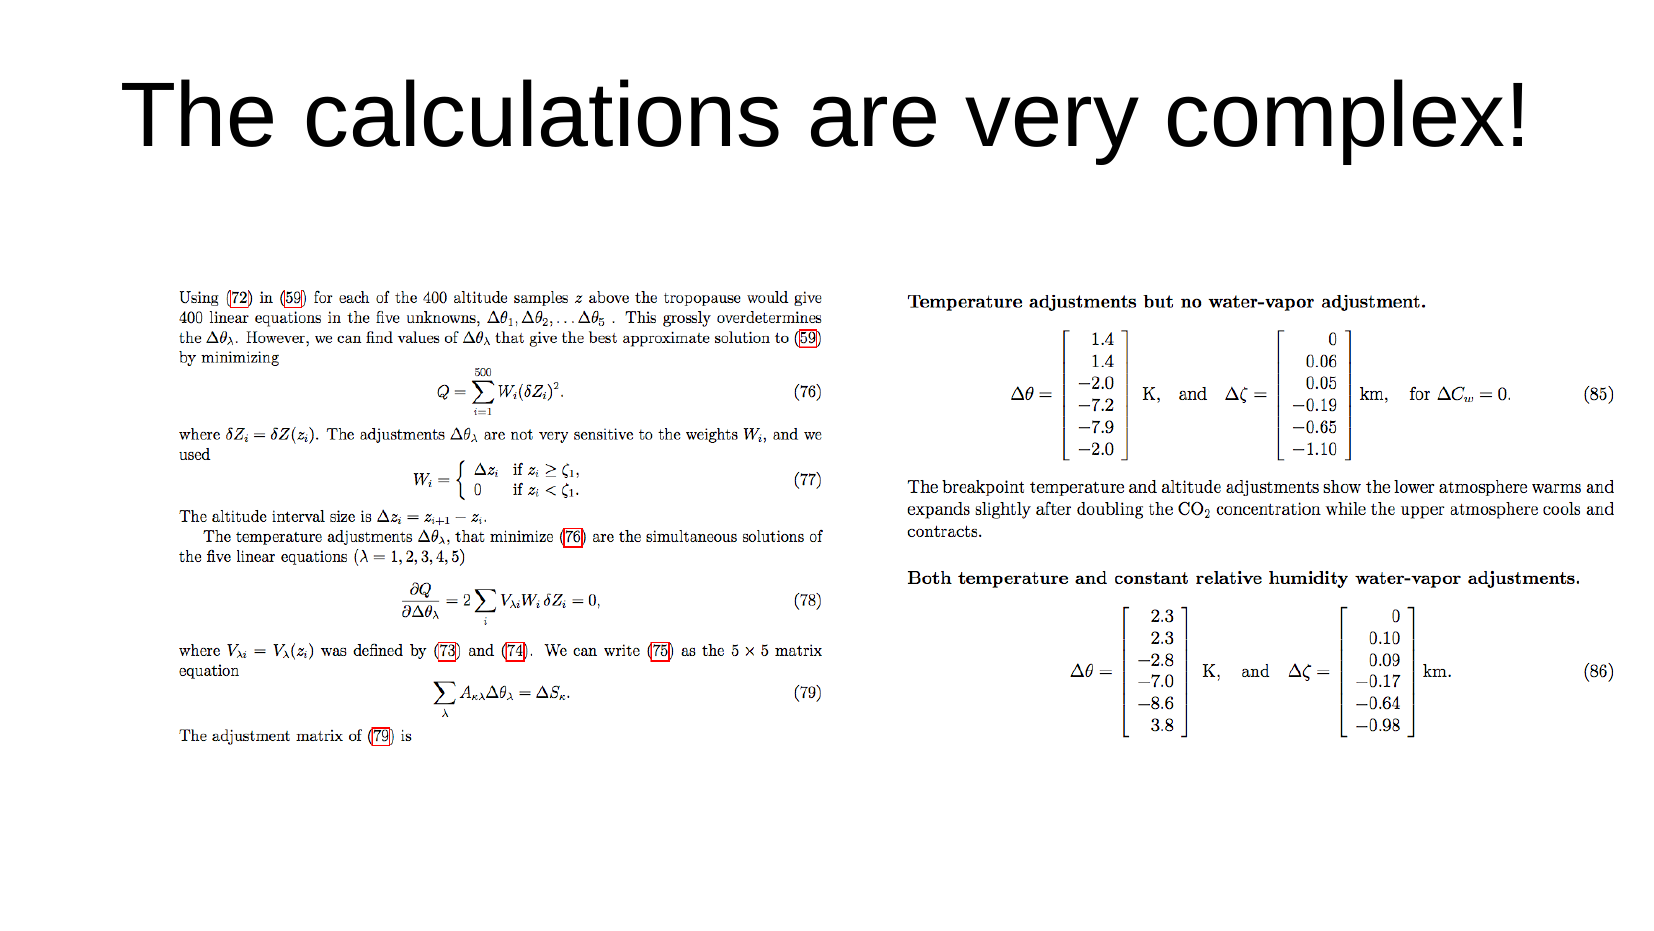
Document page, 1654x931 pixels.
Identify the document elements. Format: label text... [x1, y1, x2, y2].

title The calculations are very complex! [82, 37, 1571, 193]
picture [150, 284, 1648, 753]
